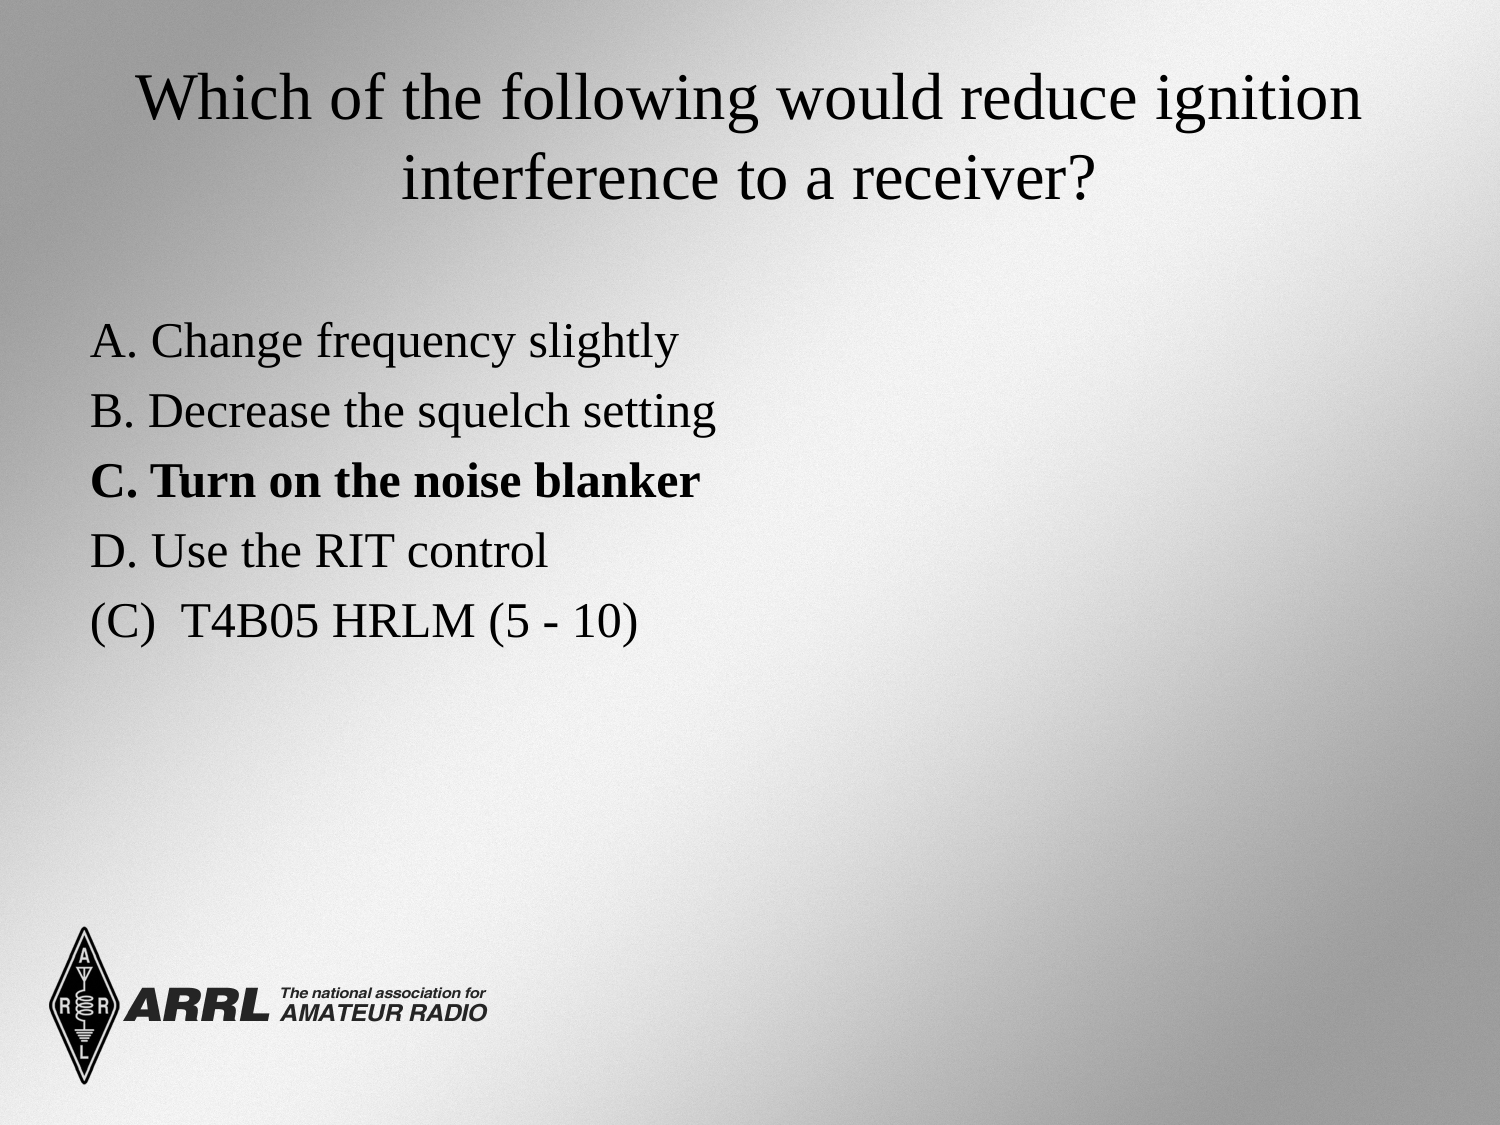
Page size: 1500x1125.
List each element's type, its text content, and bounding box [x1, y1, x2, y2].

list A. Change frequency slightly B. Decrease the squelch setting C. Turn on the noise blanker D. Use the RIT control (C) T4B05 HRLM (5 - 10) [75, 299, 1425, 1005]
title Which of the following would reduce ignition interference to a receiver? [75, 45, 1425, 233]
picture [0, 0, 1500, 1125]
